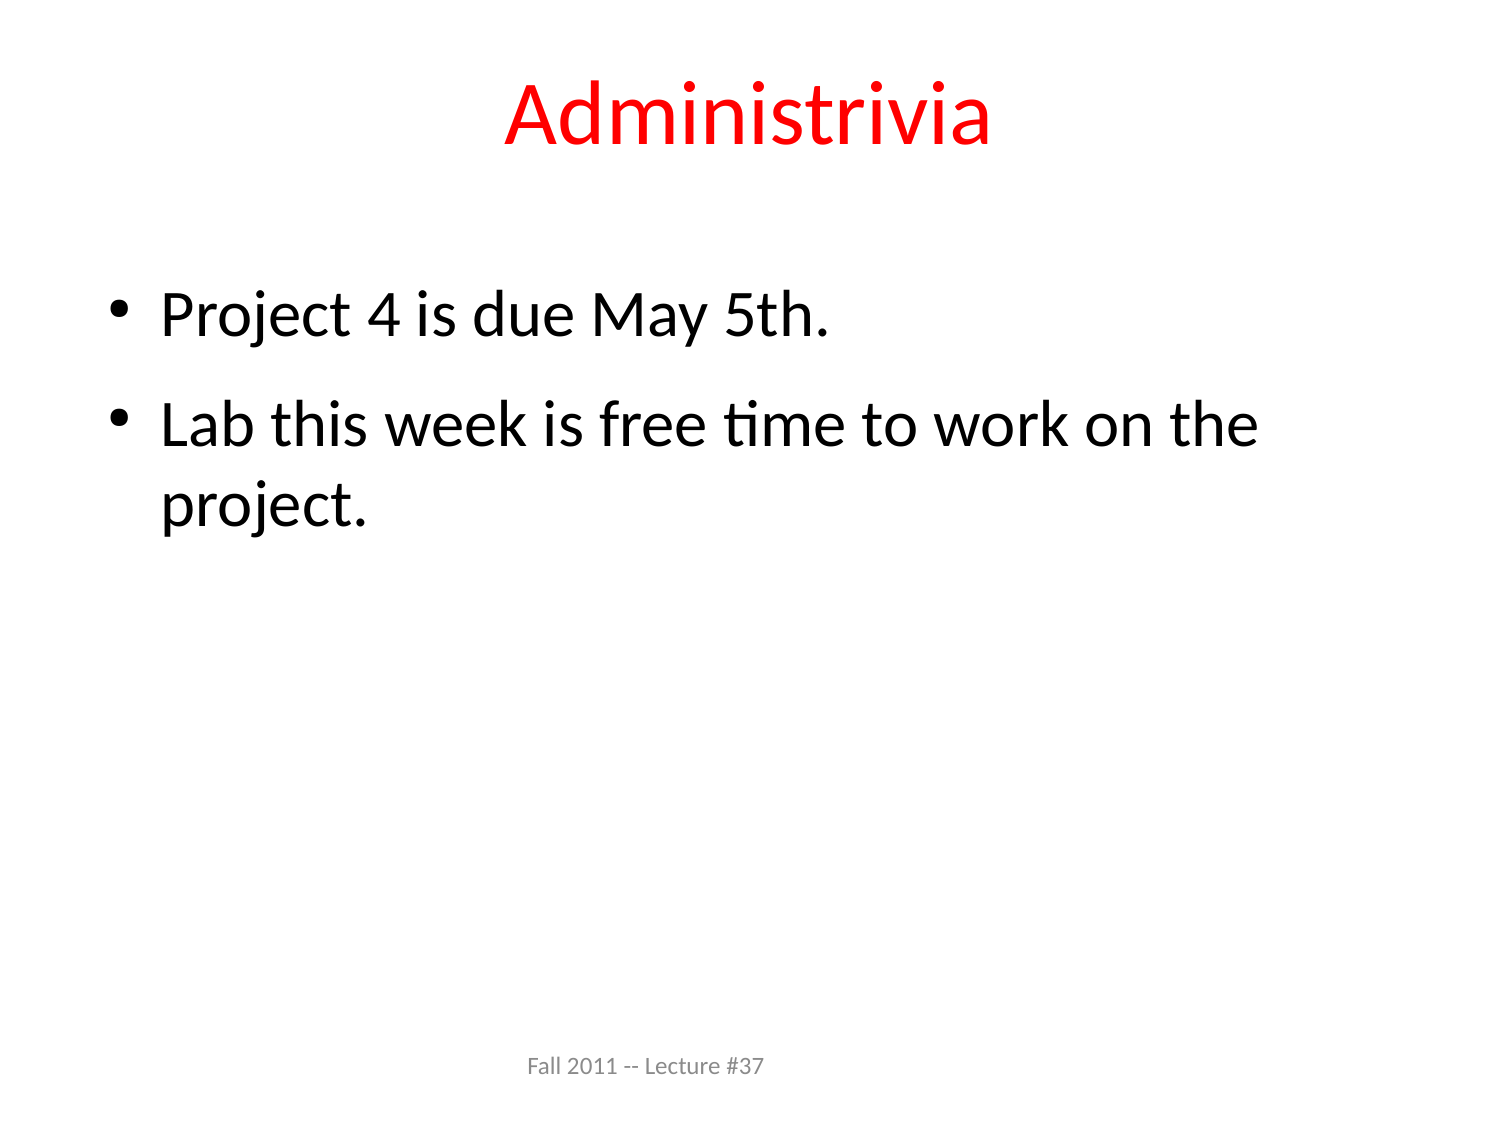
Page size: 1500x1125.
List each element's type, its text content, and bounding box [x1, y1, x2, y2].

list Project 4 is due May 5th. Lab this week is free time to work on the project. [75, 262, 1425, 1005]
title Administrivia [75, 45, 1425, 233]
